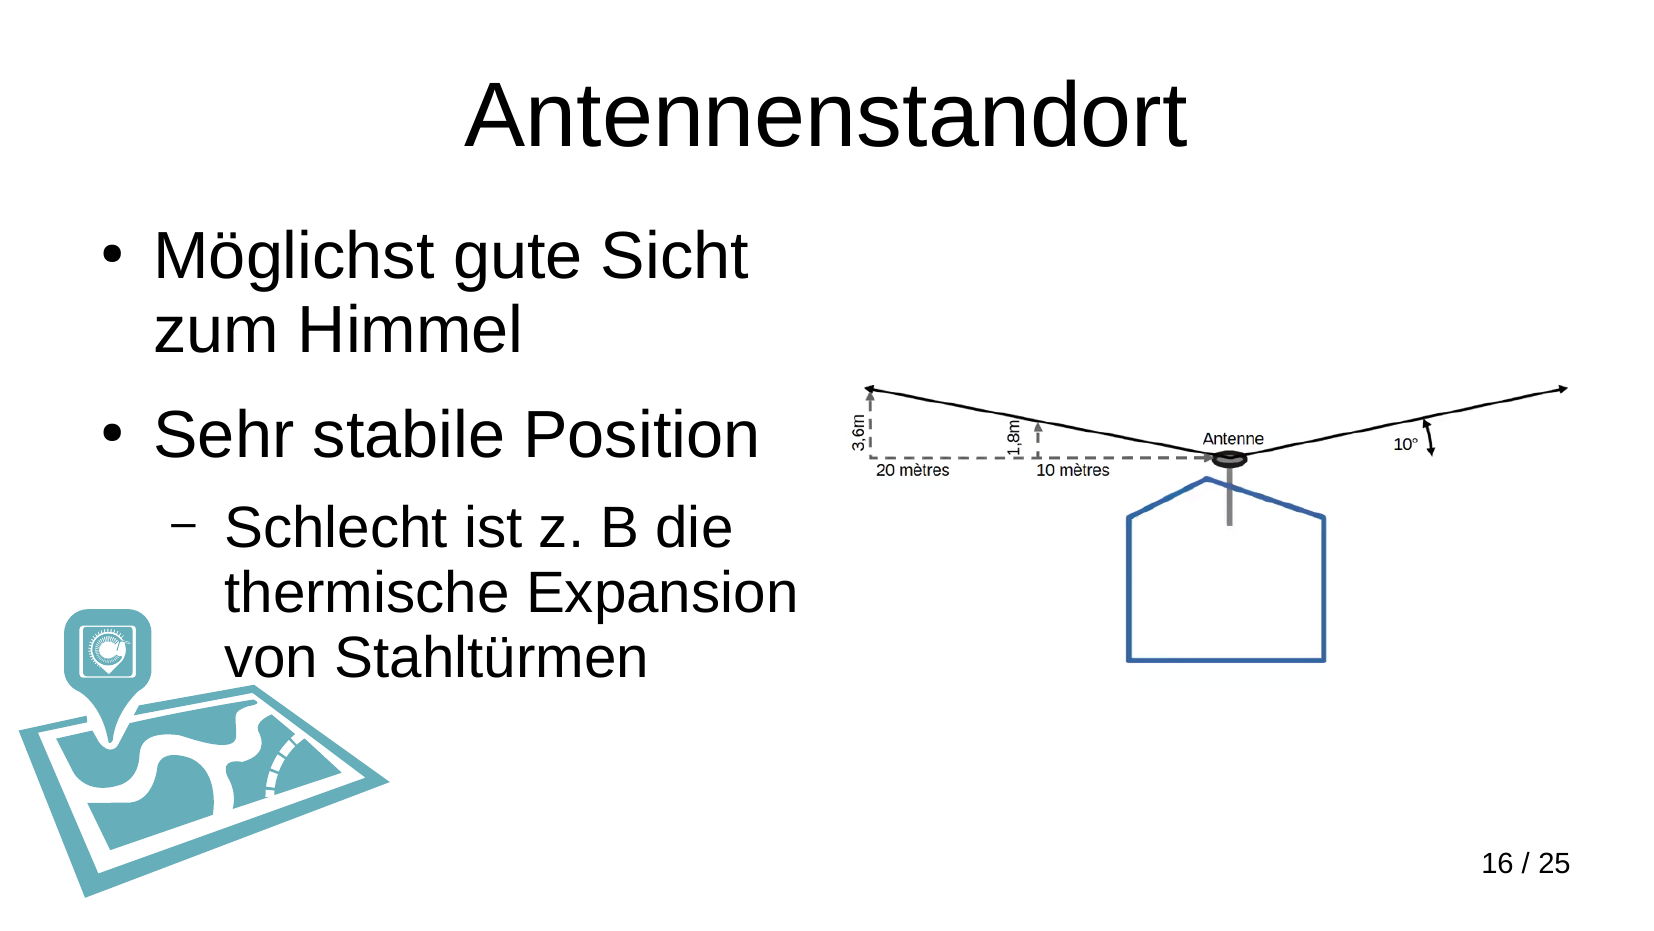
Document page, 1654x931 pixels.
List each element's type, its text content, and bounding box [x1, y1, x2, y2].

list Möglichst gute Sicht zum Himmel Sehr stabile Position Schlecht ist z. B die thermische Expansion von Stahltürmen [82, 217, 809, 758]
title Antennenstandort [82, 37, 1571, 193]
picture [845, 283, 1572, 692]
